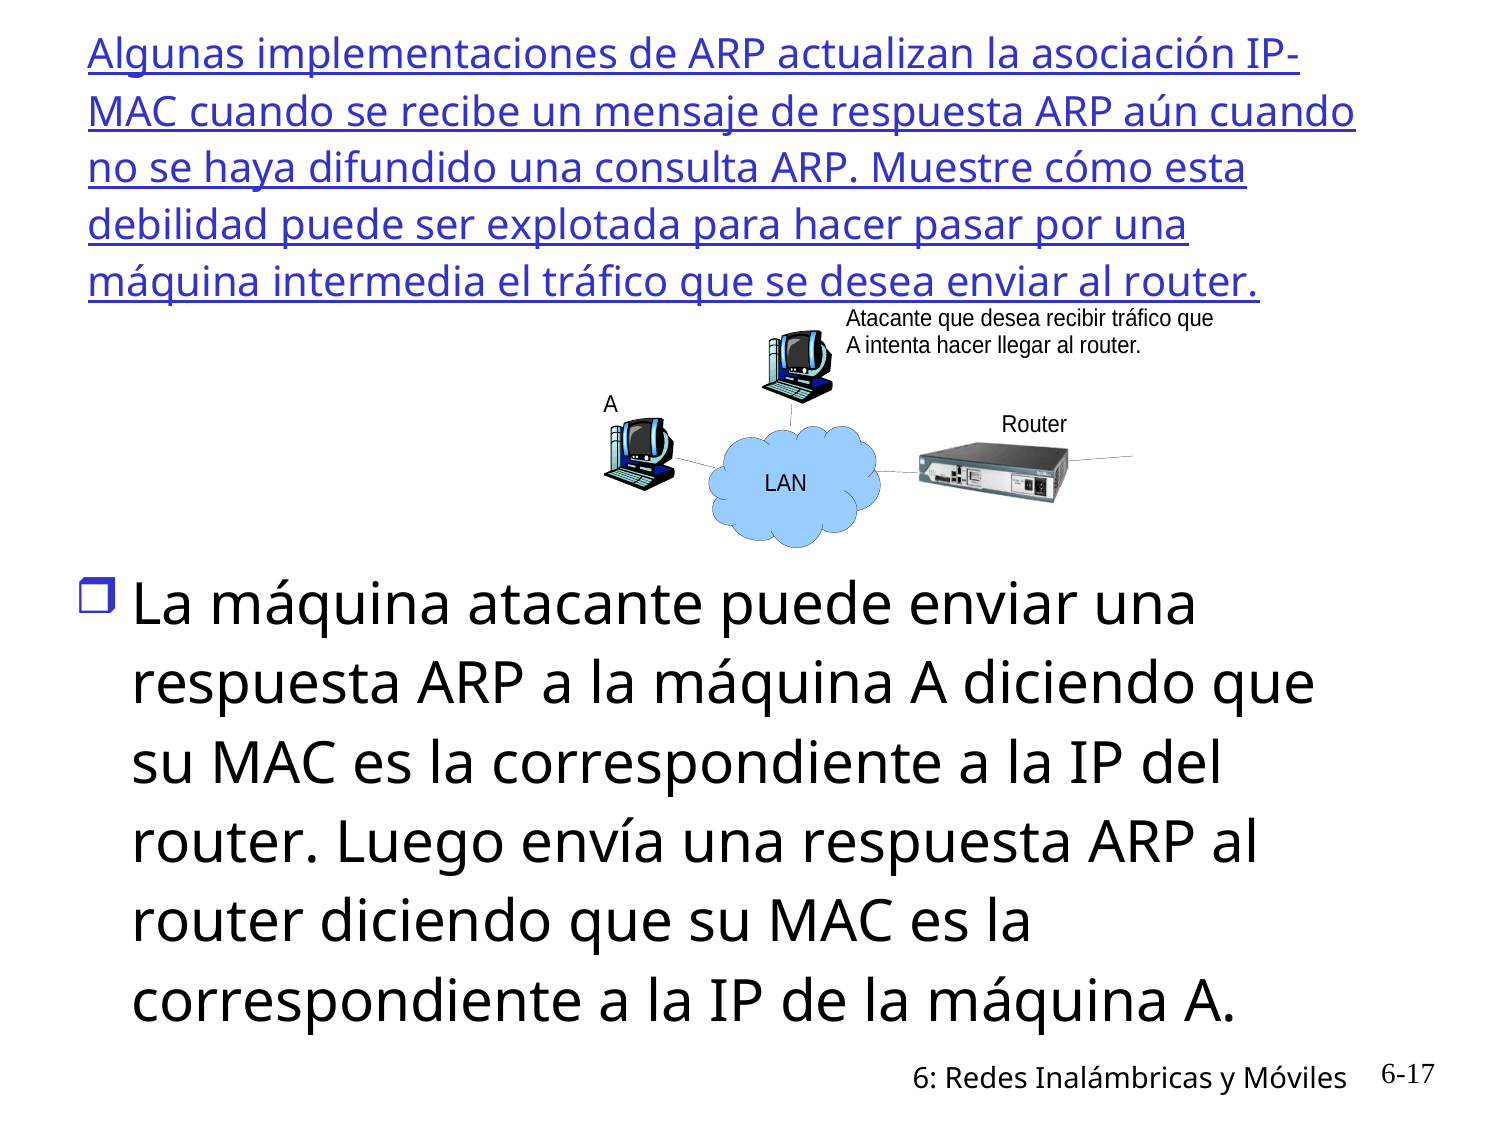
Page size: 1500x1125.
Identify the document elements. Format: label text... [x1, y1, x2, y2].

chart [550, 280, 1337, 584]
title Algunas implementaciones de ARP actualizan la asociación IP-MAC cuando se recibe un mensaje de respuesta ARP aún cuando no se haya difundido una consulta ARP. Muestre cómo esta debilidad puede ser explotada para hacer pasar por una máquina intermedia el tráfico que se desea enviar al router. [87, 19, 1363, 314]
list La máquina atacante puede enviar una respuesta ARP a la máquina A diciendo que su MAC es la correspondiente a la IP del router. Luego envía una respuesta ARP al router diciendo que su MAC es la correspondiente a la IP de la máquina A. [75, 562, 1351, 976]
